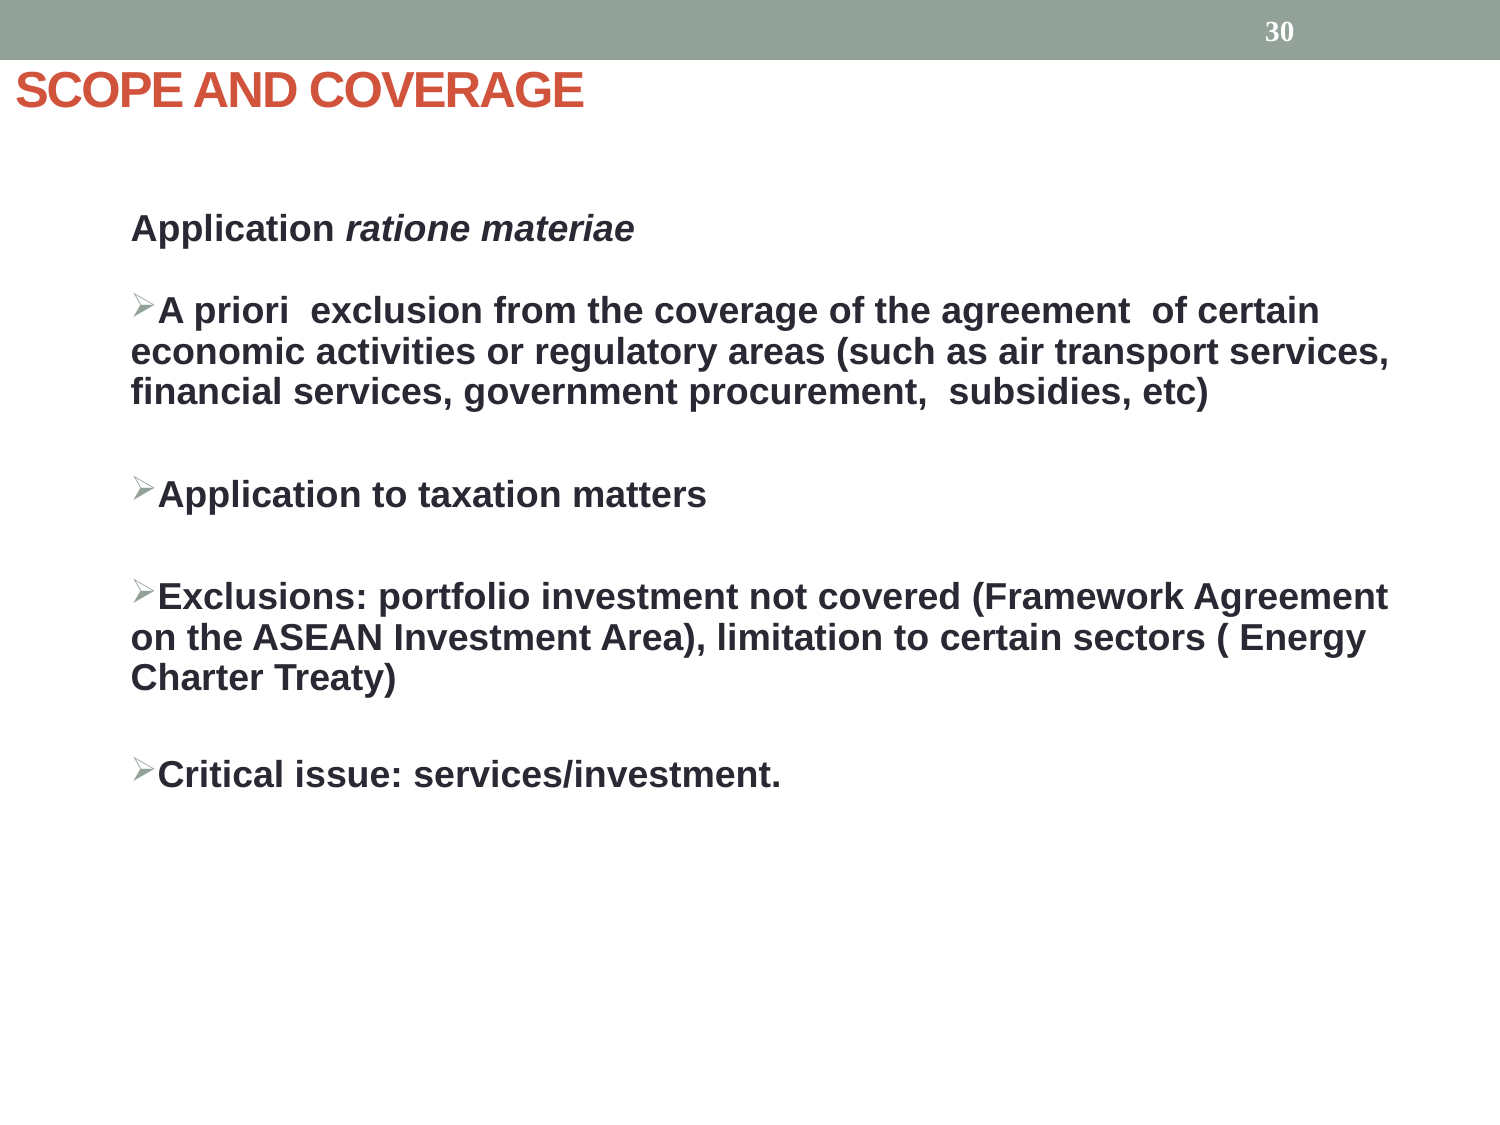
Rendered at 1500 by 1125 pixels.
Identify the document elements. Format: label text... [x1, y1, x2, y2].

list Application ratione materiae A priori exclusion from the coverage of the agreement of certain economic activities or regulatory areas (such as air transport services, financial services, government procurement, subsidies, etc) Application to taxation matters Exclusions: portfolio investment not covered (Framework Agreement on the ASEAN Investment Area), limitation to certain sectors ( Energy Charter Treaty) Critical issue: services/investment. [53, 196, 1429, 1034]
slide_number <編號> [1250, 3, 1425, 49]
title SCOPE AND COVERAGE [0, 49, 1500, 126]
